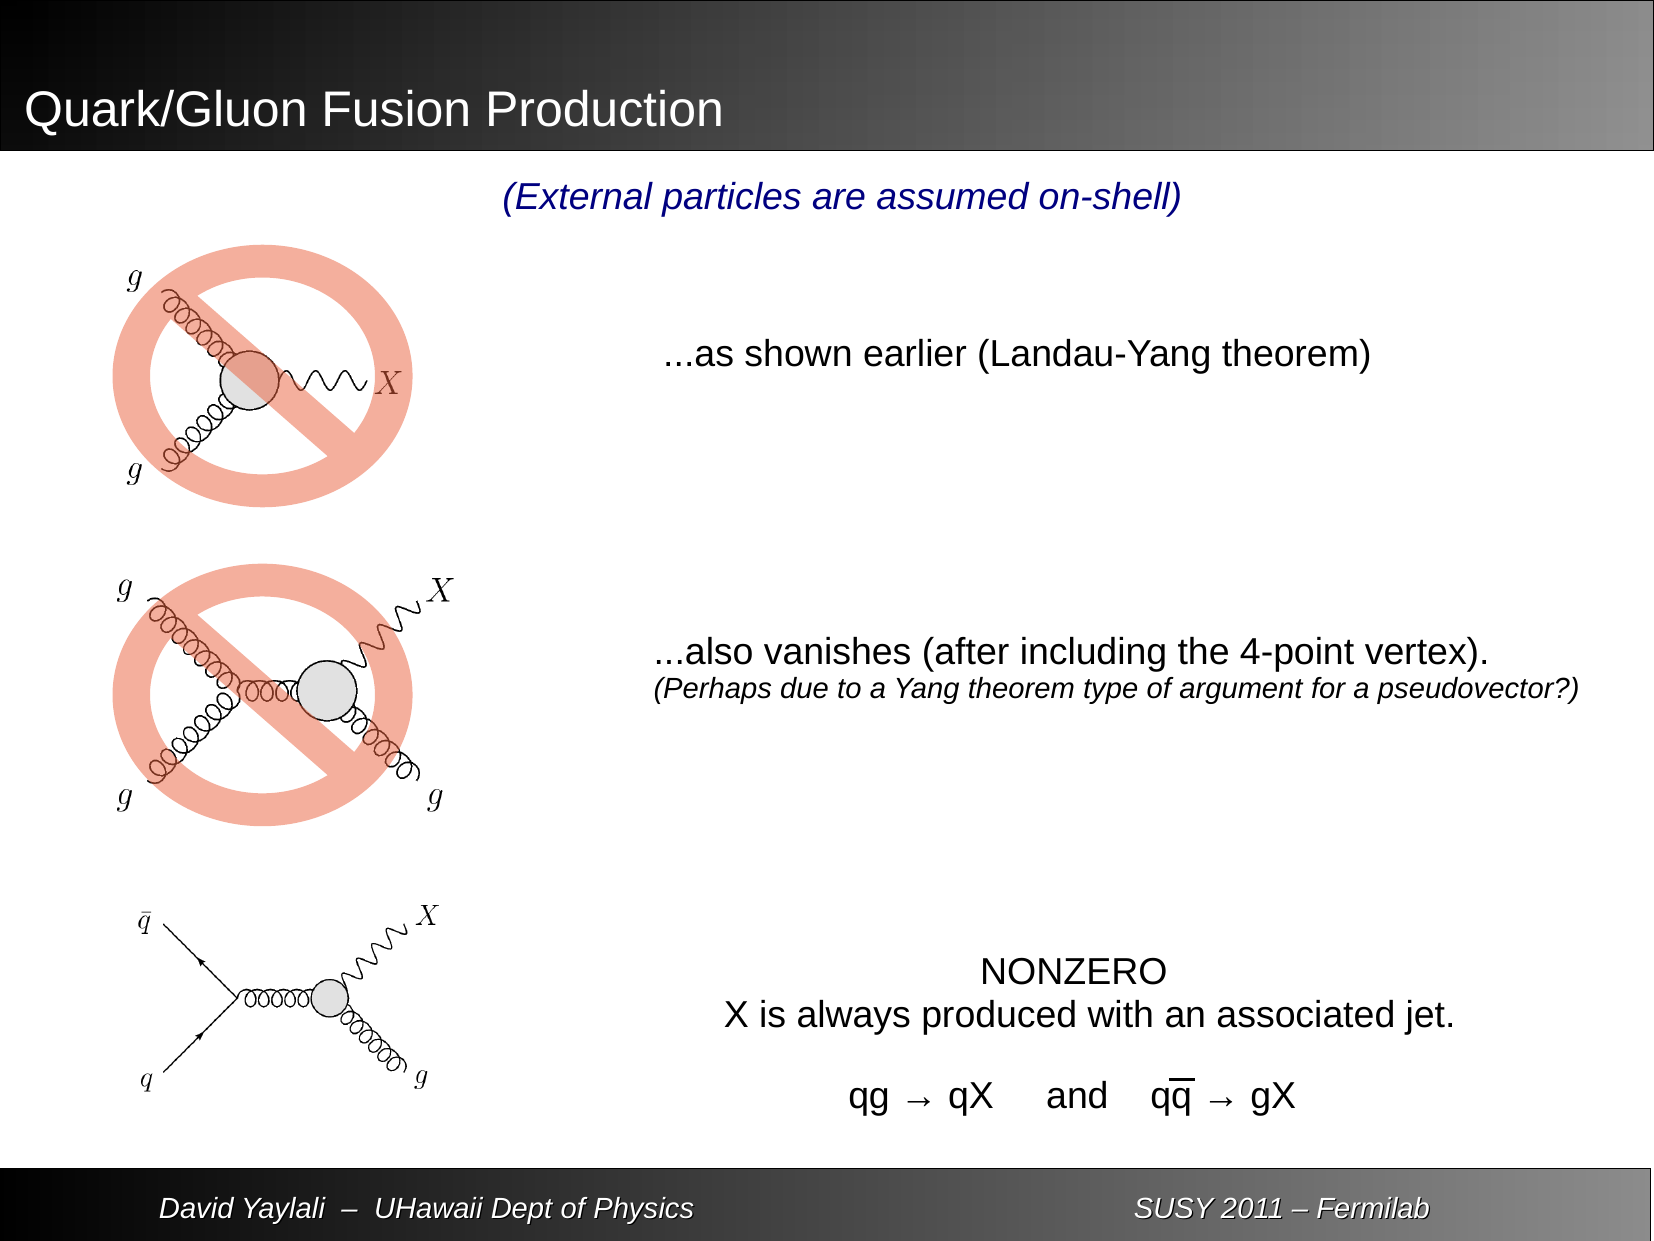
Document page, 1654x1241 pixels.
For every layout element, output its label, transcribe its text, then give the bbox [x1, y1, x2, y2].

text_box [112, 563, 413, 827]
picture [135, 899, 451, 1098]
picture [93, 262, 413, 512]
picture [151, 320, 326, 474]
picture [112, 706, 242, 826]
text_box qg → qX and qq → gX [832, 1065, 1313, 1126]
picture [284, 570, 471, 826]
picture [151, 639, 326, 793]
picture [339, 262, 413, 364]
text_box NONZERO X is always produced with an associated jet. [633, 943, 1469, 1043]
text_box ...as shown earlier (Landau-Yang theorem) [648, 325, 1386, 382]
text_box (External particles are assumed on-shell) [487, 168, 1197, 225]
text_box Quark/Gluon Fusion Production [9, 74, 739, 145]
picture [112, 570, 213, 684]
picture [199, 278, 374, 431]
text_box ...also vanishes (after including the 4-point vertex). (Perhaps due to a Yang theorem type of argument for a pseudovector?) [638, 622, 1597, 713]
picture [199, 597, 374, 750]
text_box [112, 244, 413, 508]
